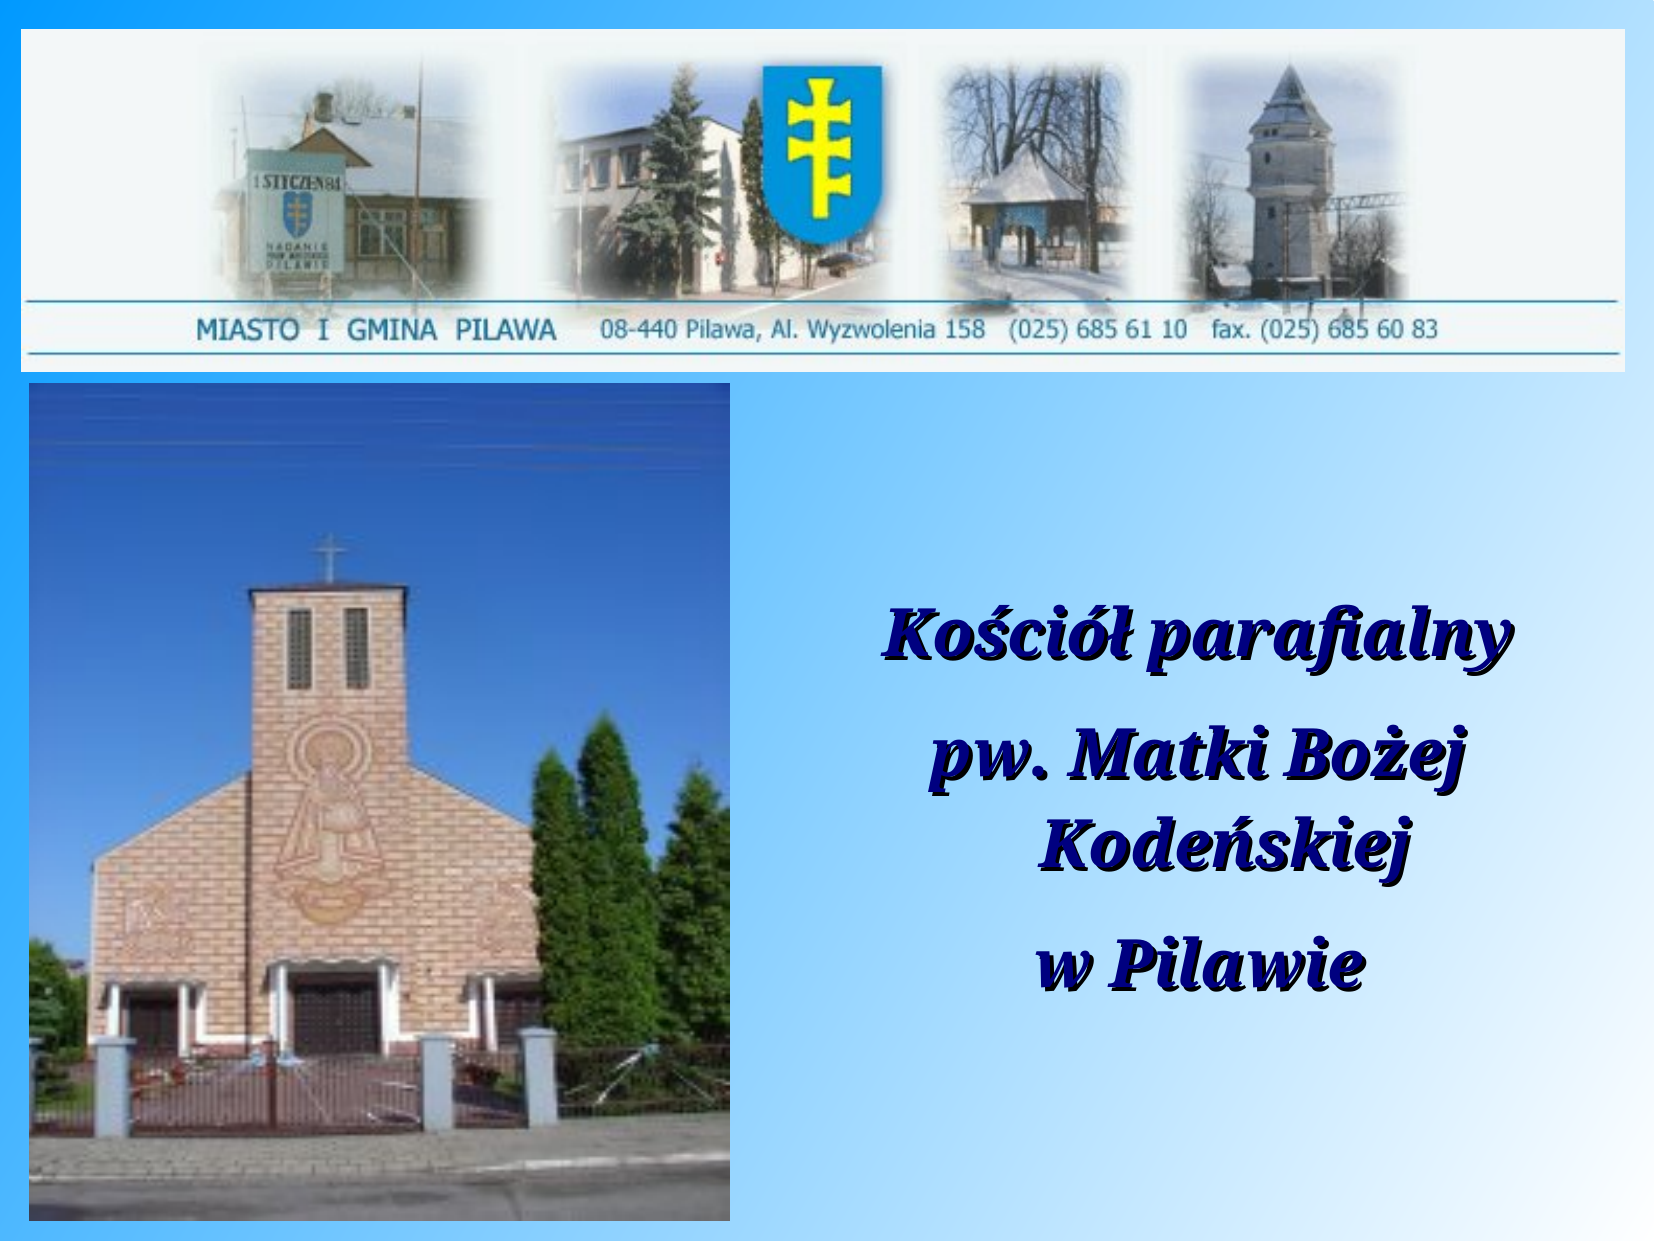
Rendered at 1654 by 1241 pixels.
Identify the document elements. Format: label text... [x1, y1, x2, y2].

list Kościół parafialny pw. Matki Bożej Kodeńskiej w Pilawie [845, 372, 1535, 1127]
picture [29, 383, 730, 1221]
picture [21, 29, 1625, 372]
